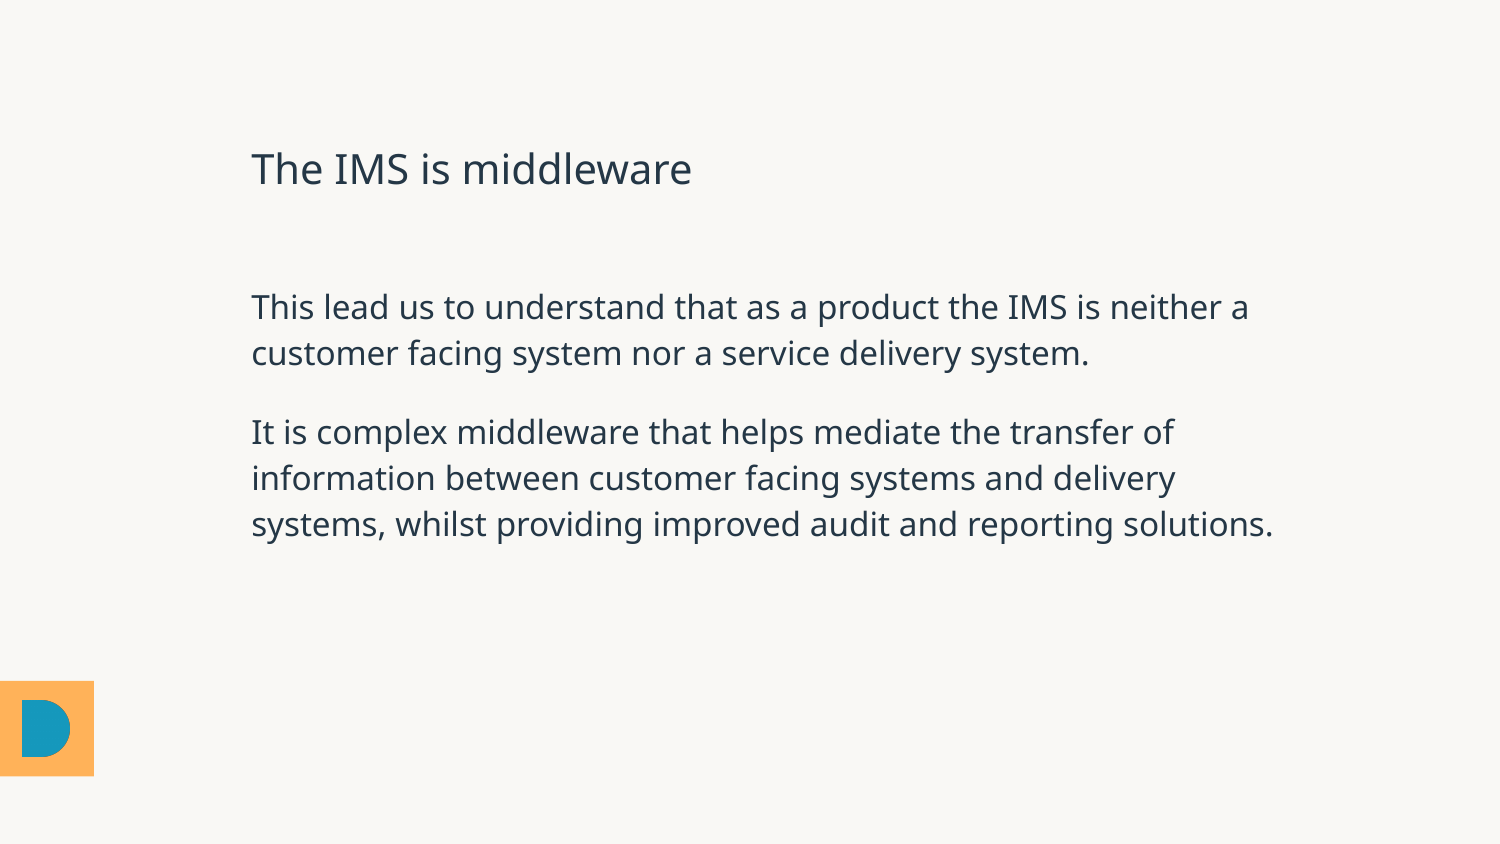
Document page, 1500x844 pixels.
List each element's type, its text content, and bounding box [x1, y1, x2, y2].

list This lead us to understand that as a product the IMS is neither a customer facing system nor a service delivery system. It is complex middleware that helps mediate the transfer of information between customer facing systems and delivery systems, whilst providing improved audit and reporting solutions. [236, 265, 1329, 681]
title The IMS is middleware [236, 118, 1329, 238]
picture [22, 700, 70, 757]
